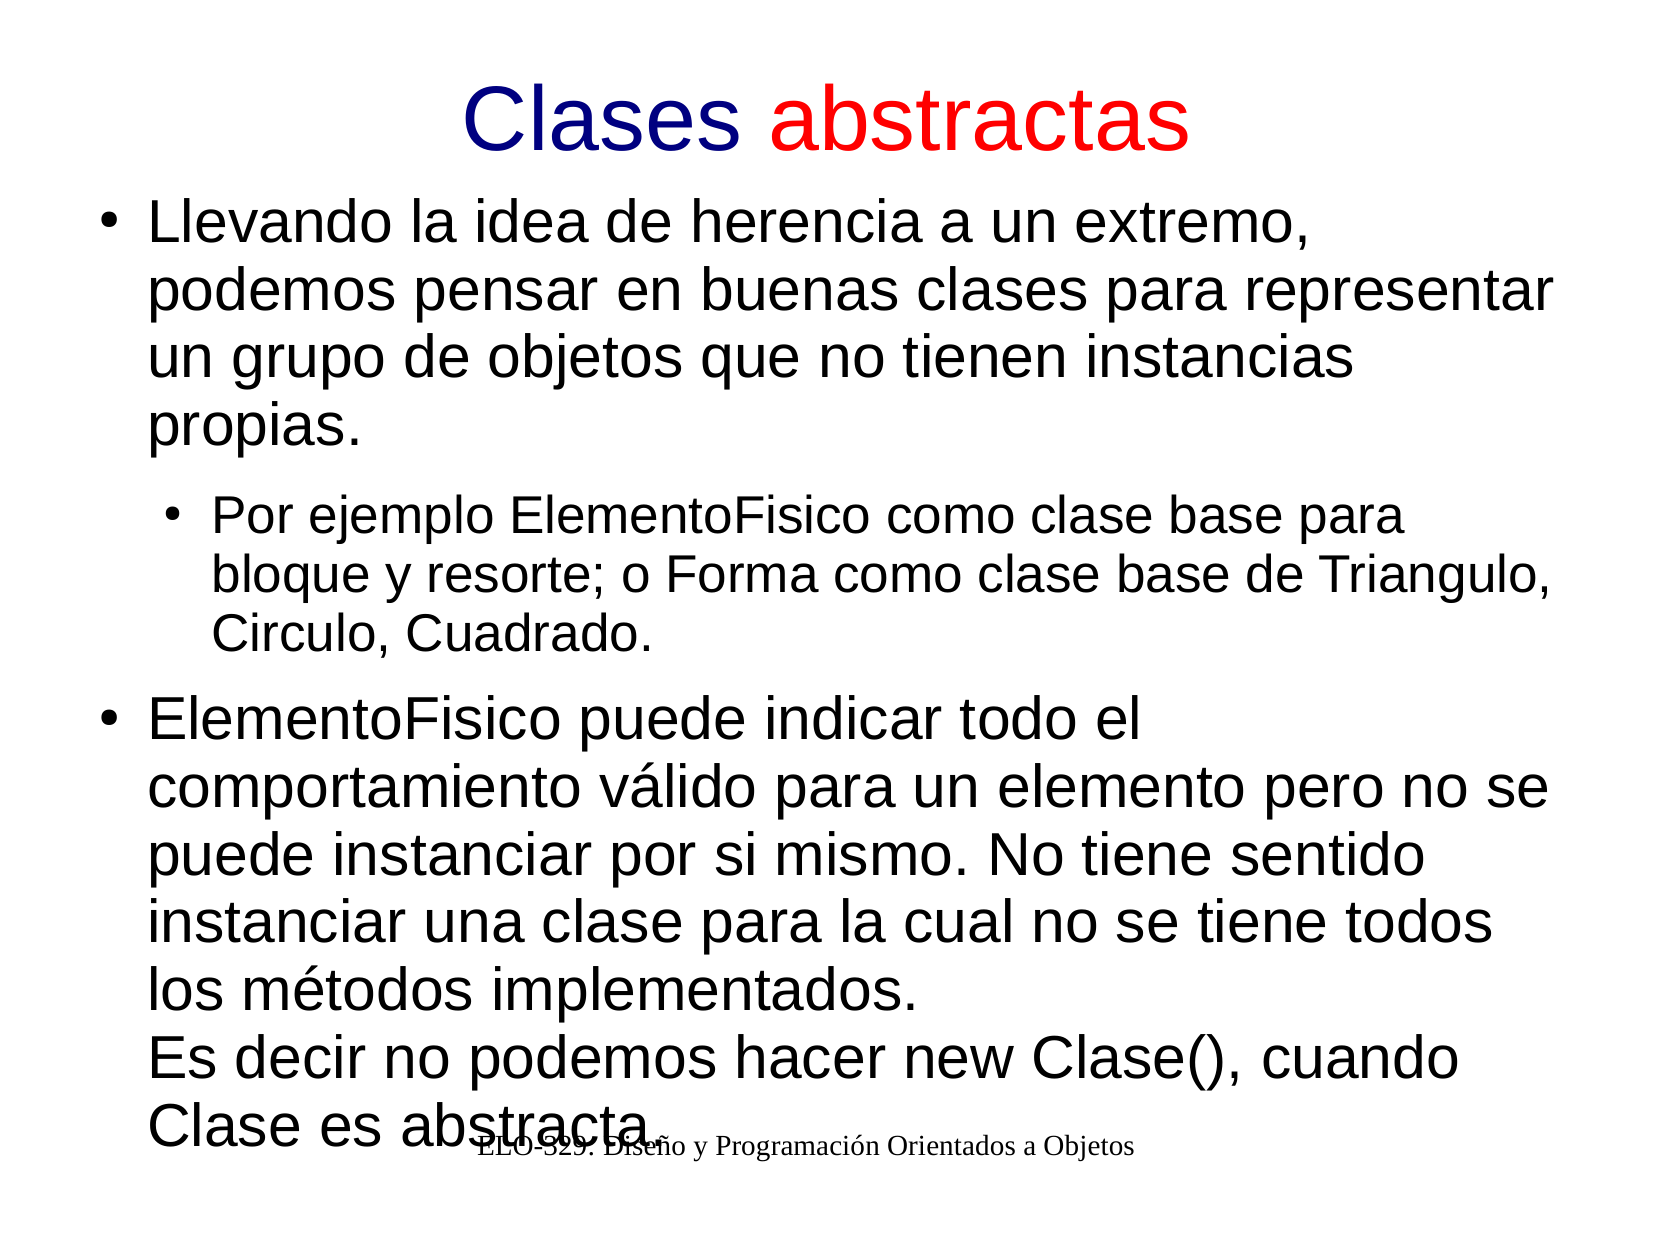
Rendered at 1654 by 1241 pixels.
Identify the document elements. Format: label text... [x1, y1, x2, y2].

title Clases abstractas [82, 49, 1571, 187]
list Llevando la idea de herencia a un extremo, podemos pensar en buenas clases para representar un grupo de objetos que no tienen instancias propias. Por ejemplo ElementoFisico como clase base para bloque y resorte; o Forma como clase base de Triangulo, Circulo, Cuadrado. ElementoFisico puede indicar todo el comportamiento válido para un elemento pero no se puede instanciar por si mismo. No tiene sentido instanciar una clase para la cual no se tiene todos los métodos implementados. Es decir no podemos hacer new Clase(), cuando Clase es abstracta. [82, 187, 1571, 1163]
